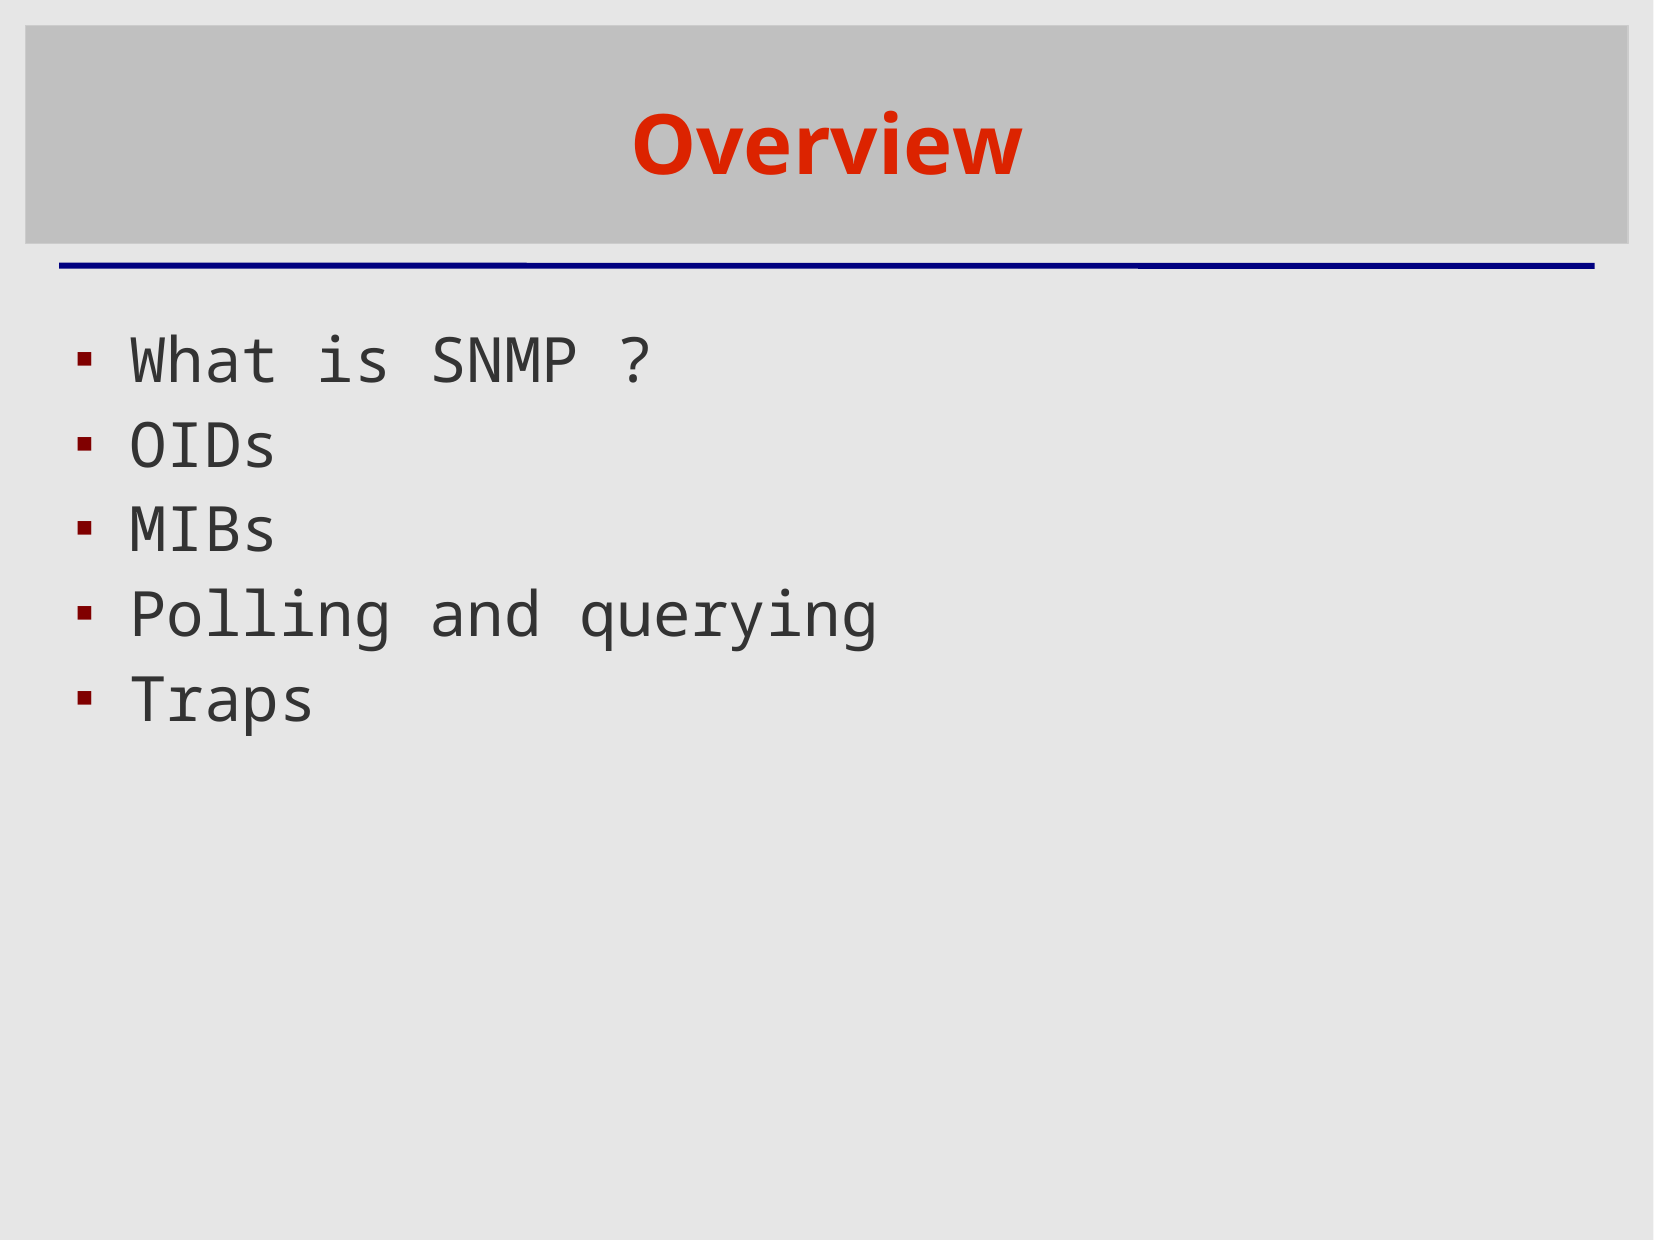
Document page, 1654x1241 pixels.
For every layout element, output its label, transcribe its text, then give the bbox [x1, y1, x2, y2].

title Overview [121, 46, 1534, 254]
list What is SNMP ? OIDs MIBs Polling and querying Traps [59, 322, 1595, 1132]
